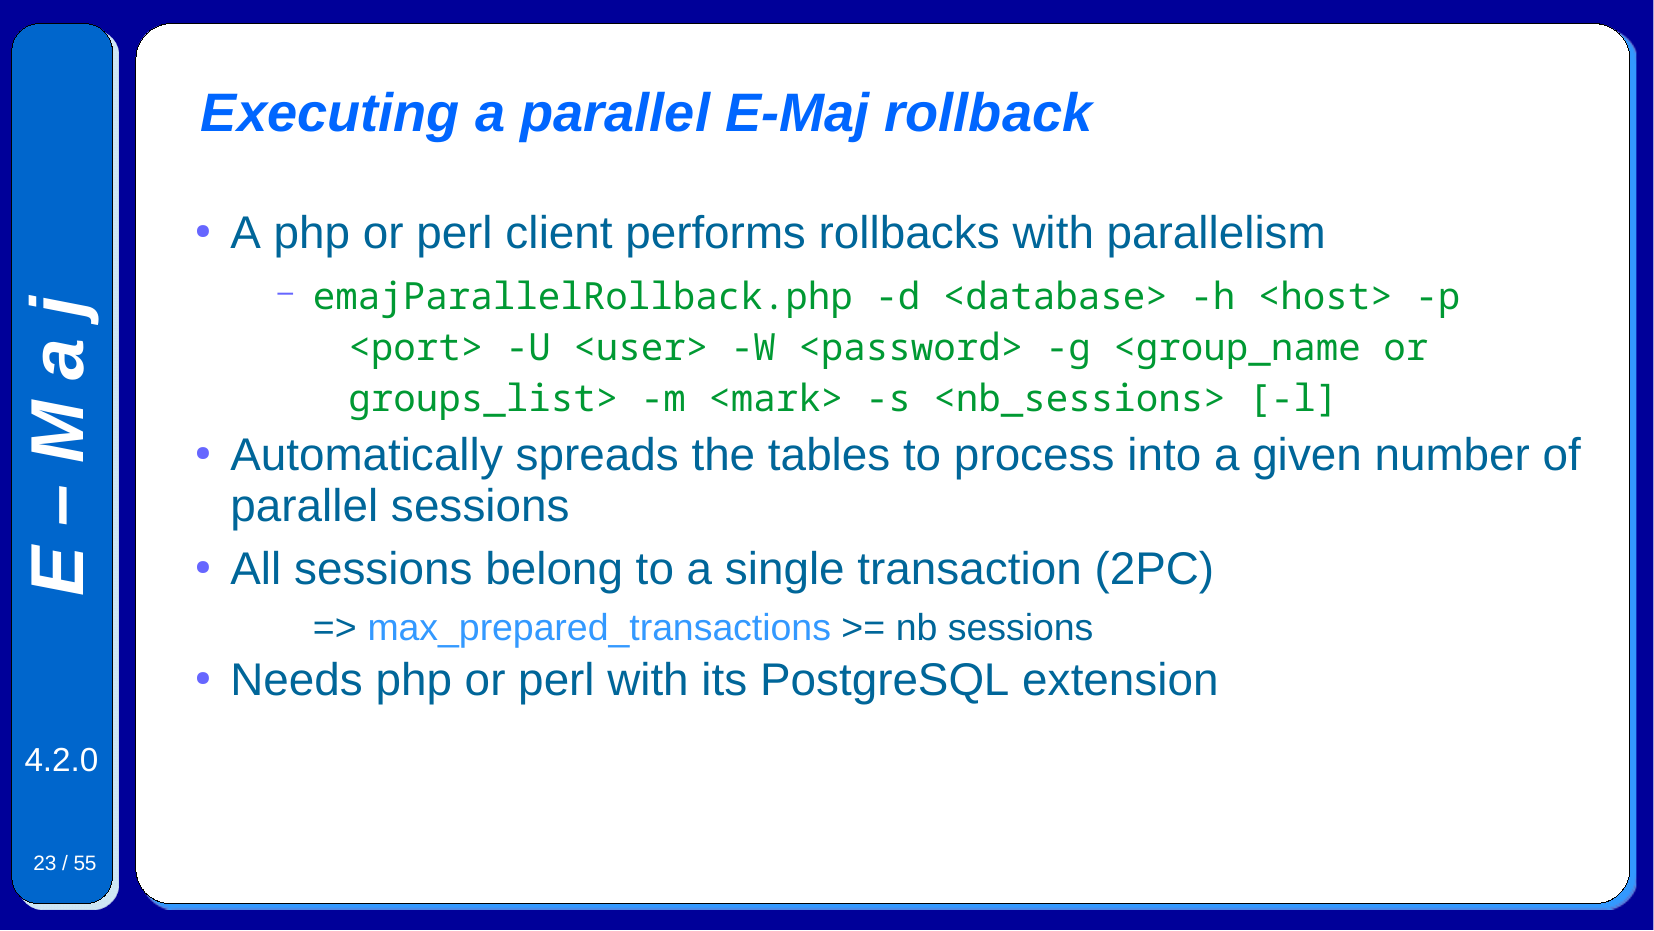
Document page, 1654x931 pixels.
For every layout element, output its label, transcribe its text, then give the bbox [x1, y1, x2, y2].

title Executing a parallel E-Maj rollback [200, 34, 1575, 191]
list A php or perl client performs rollbacks with parallelism emajParallelRollback.php -d <database> -h <host> -p <port> -U <user> -W <password> -g <group_name or groups_list> -m <mark> -s <nb_sessions> [-l] Automatically spreads the tables to process into a given number of parallel sessions All sessions belong to a single transaction (2PC) => max_prepared_transactions >= nb sessions Needs php or perl with its PostgreSQL extension [177, 206, 1587, 827]
